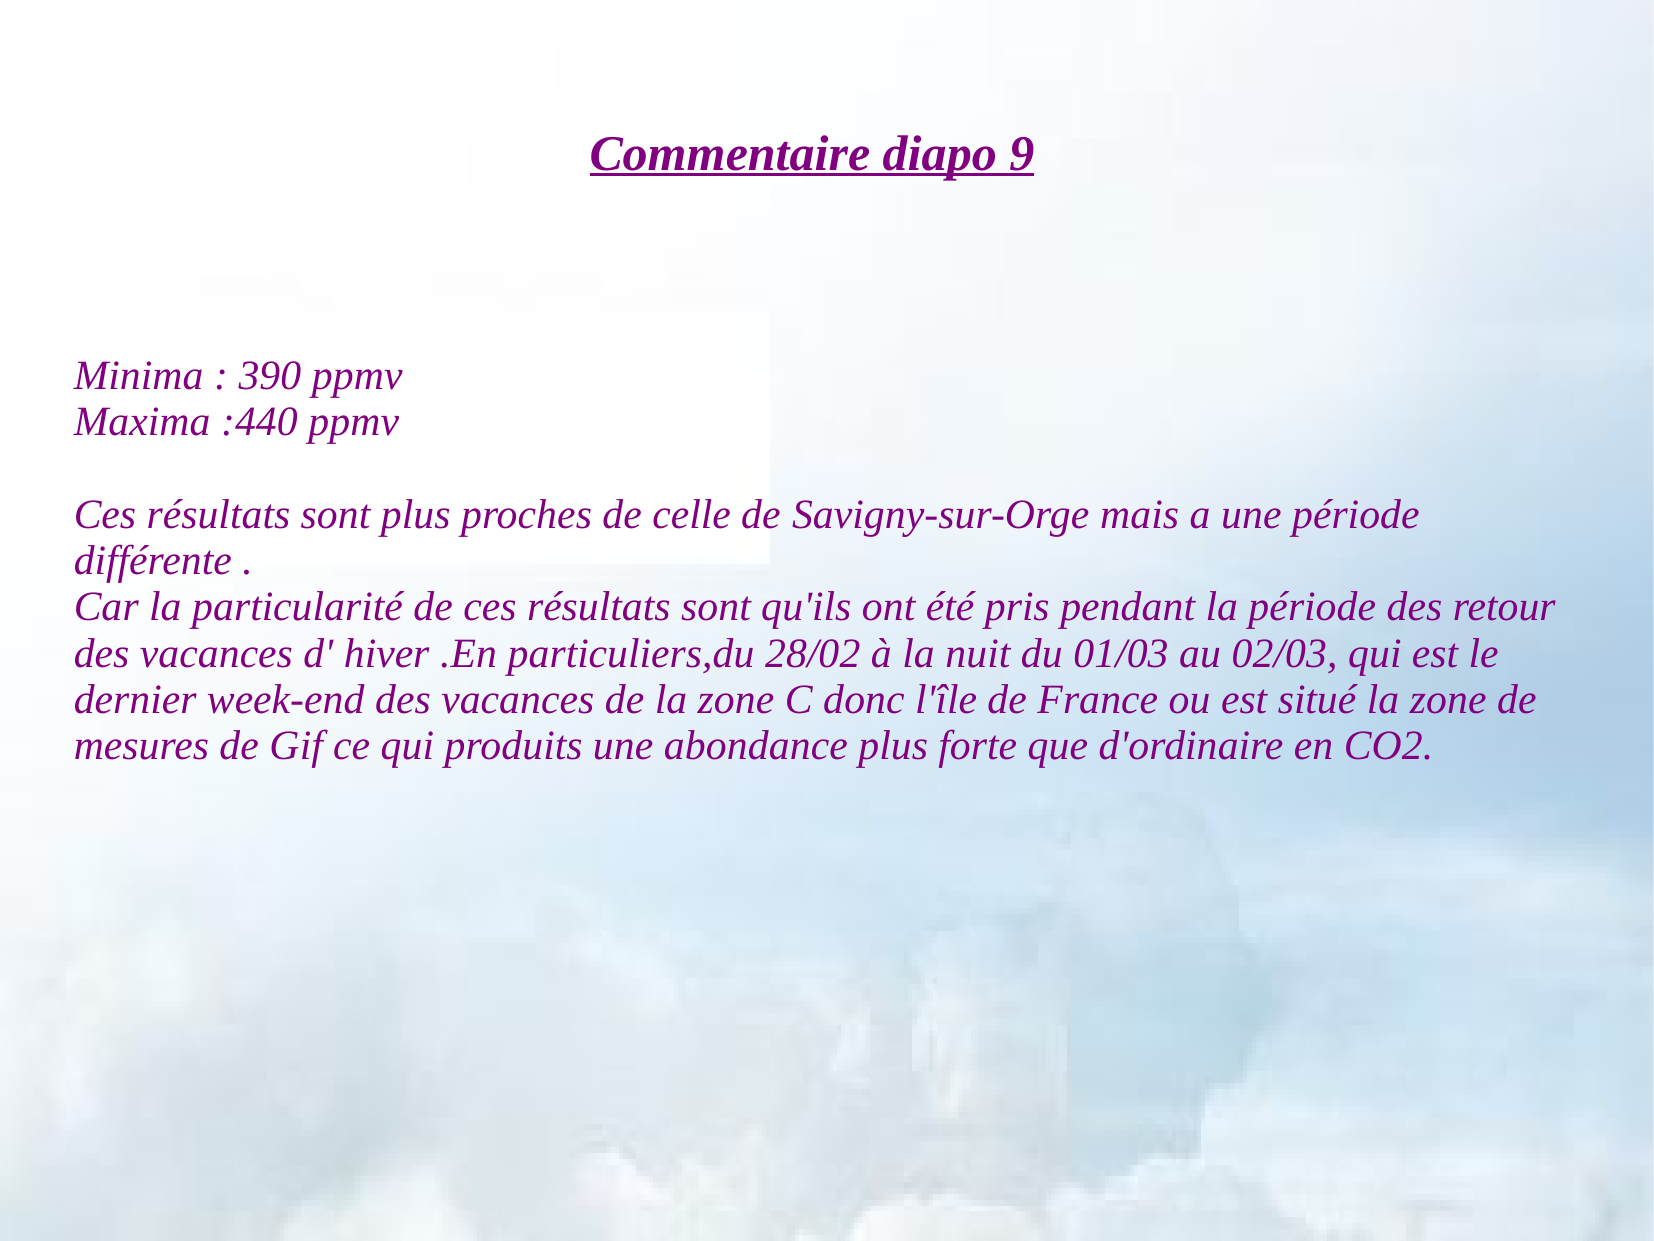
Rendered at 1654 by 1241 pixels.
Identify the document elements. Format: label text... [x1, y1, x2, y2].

picture [0, 0, 1654, 1241]
text_box Commentaire diapo 9 [88, 118, 1536, 189]
text_box Minima : 390 ppmv Maxima :440 ppmv Ces résultats sont plus proches de celle de Savigny-sur-Orge mais a une période différente . Car la particularité de ces résultats sont qu'ils ont été pris pendant la période des retour des vacances d' hiver .En particuliers,du 28/02 à la nuit du 01/03 au 02/03, qui est le dernier week-end des vacances de la zone C donc l'île de France ou est situé la zone de mesures de Gif ce qui produits une abondance plus forte que d'ordinaire en CO2. [59, 344, 1595, 881]
